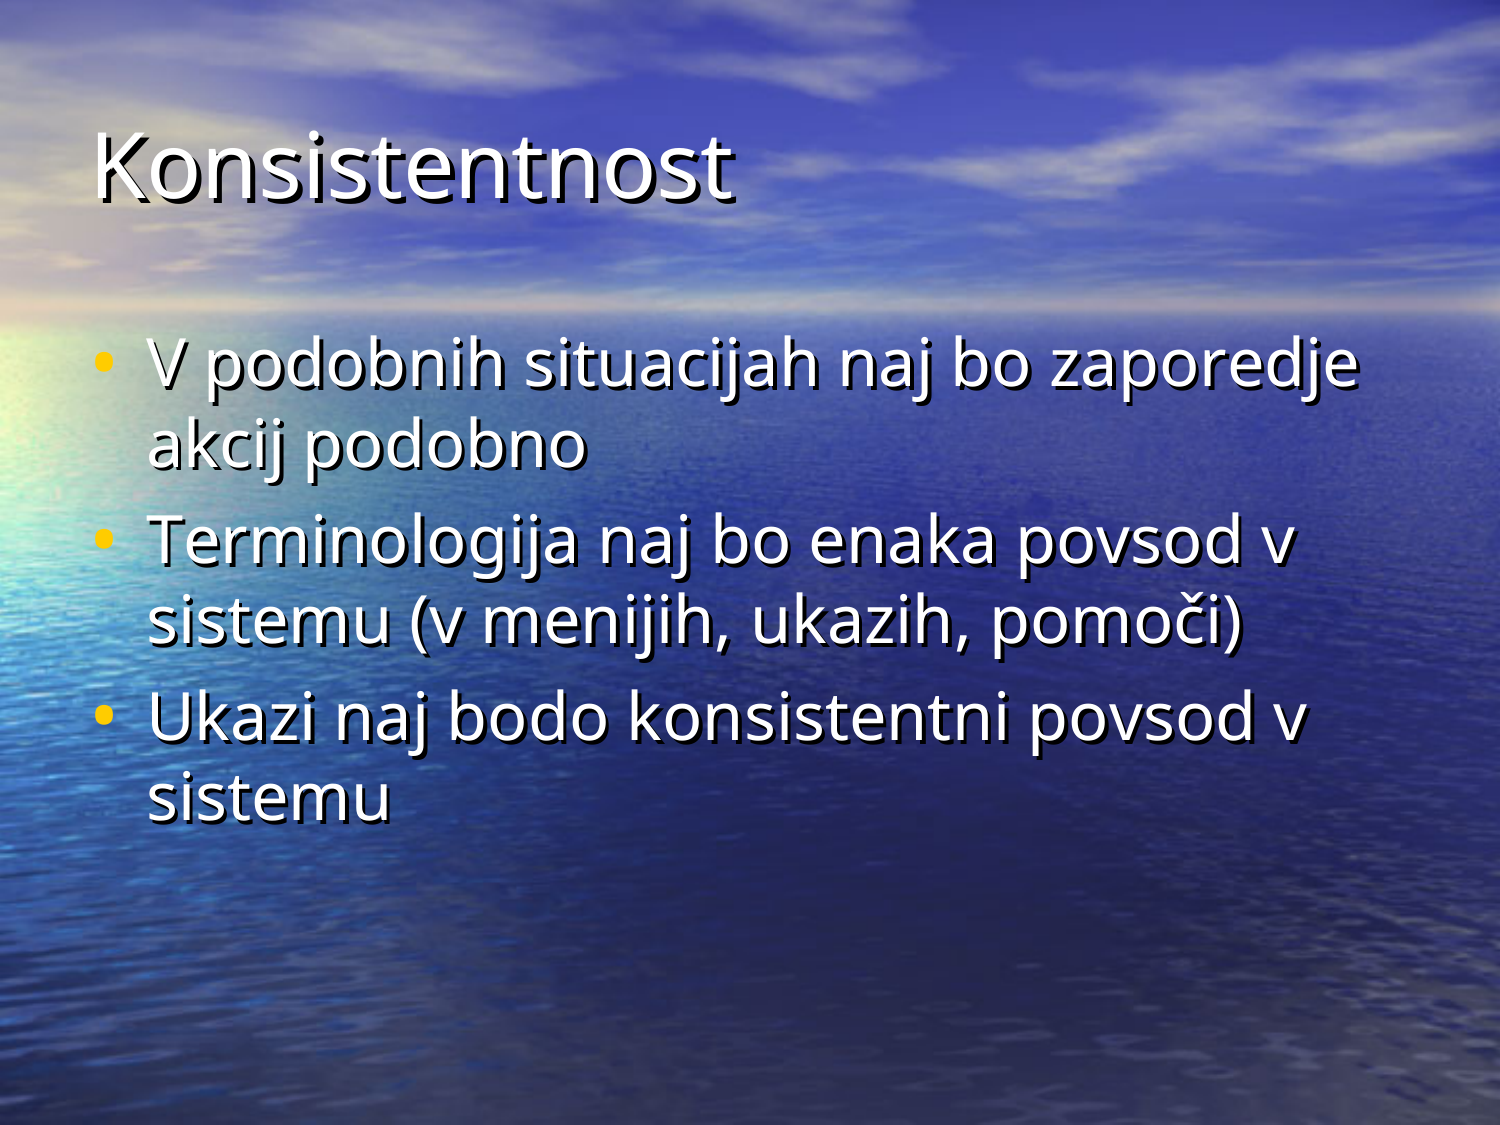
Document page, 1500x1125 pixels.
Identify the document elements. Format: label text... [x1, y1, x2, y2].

list V podobnih situacijah naj bo zaporedje akcij podobno Terminologija naj bo enaka povsod v sistemu (v menijih, ukazih, pomoči) Ukazi naj bodo konsistentni povsod v sistemu [75, 312, 1426, 988]
title Konsistentnost [75, 47, 1426, 276]
picture [0, 0, 1500, 1125]
